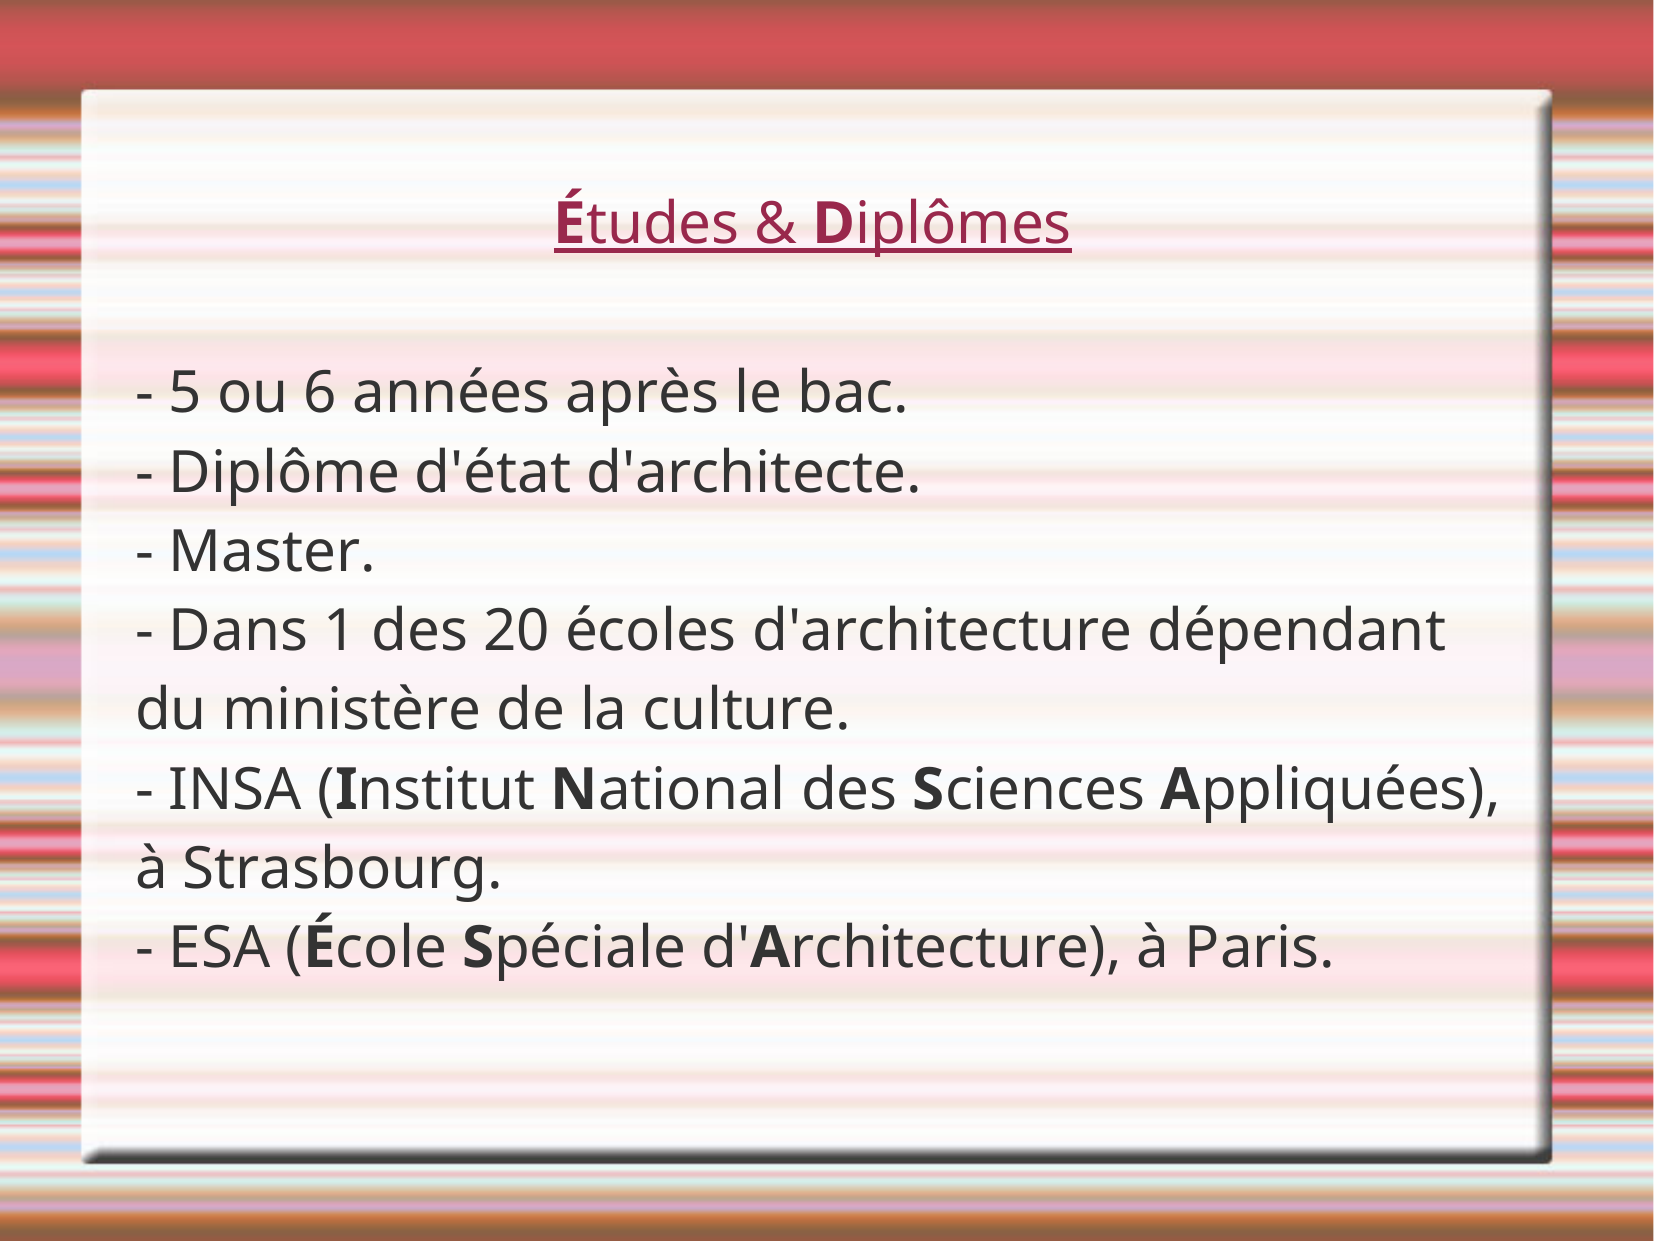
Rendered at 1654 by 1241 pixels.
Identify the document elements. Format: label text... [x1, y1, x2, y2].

title Études & Diplômes [90, 117, 1536, 325]
picture [0, 0, 1654, 1241]
list - 5 ou 6 années après le bac. - Diplôme d'état d'architecte. - Master. - Dans 1 des 20 écoles d'architecture dépendant du ministère de la culture. - INSA (Institut National des Sciences Appliquées), à Strasbourg. - ESA (École Spéciale d'Architecture), à Paris. [134, 350, 1516, 1133]
